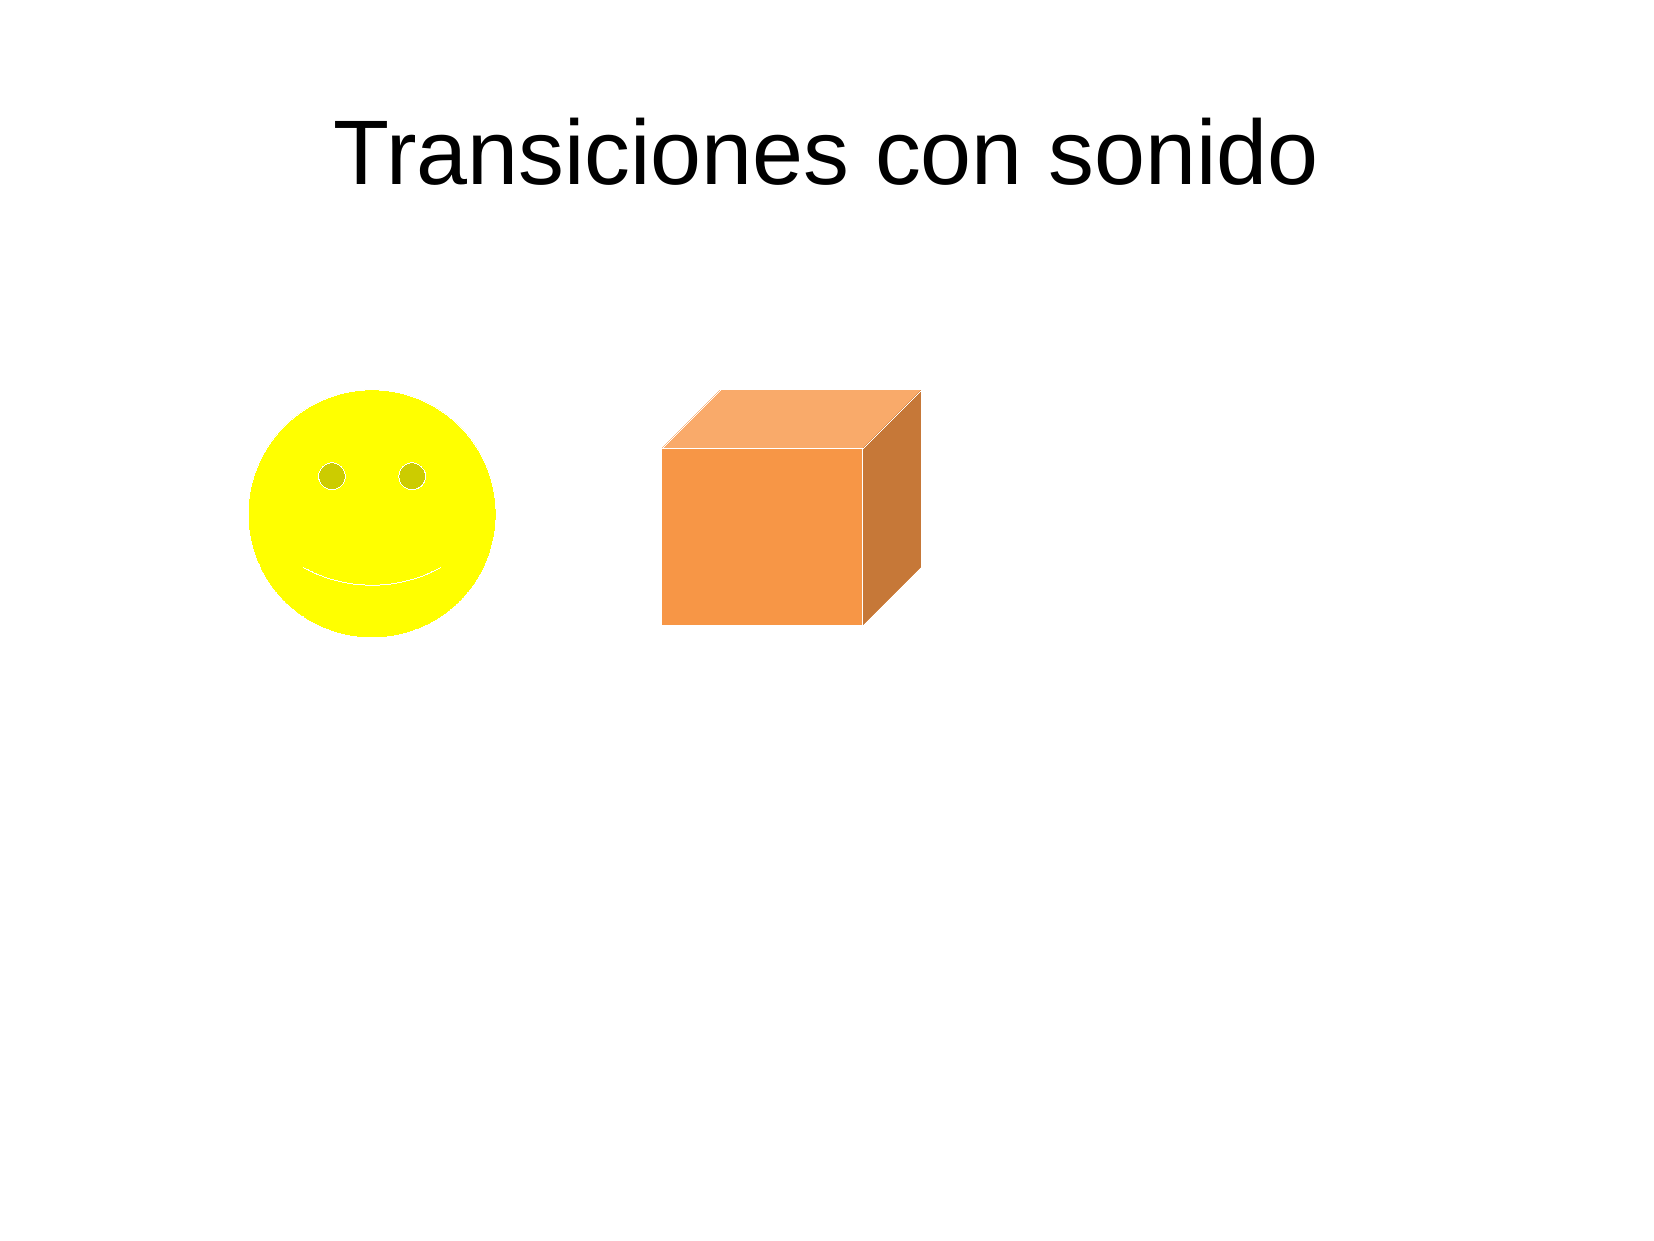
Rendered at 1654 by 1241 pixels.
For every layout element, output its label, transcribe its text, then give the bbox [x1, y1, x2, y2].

text_box [248, 389, 497, 638]
text_box [661, 389, 922, 626]
title Transiciones con sonido [82, 49, 1571, 257]
